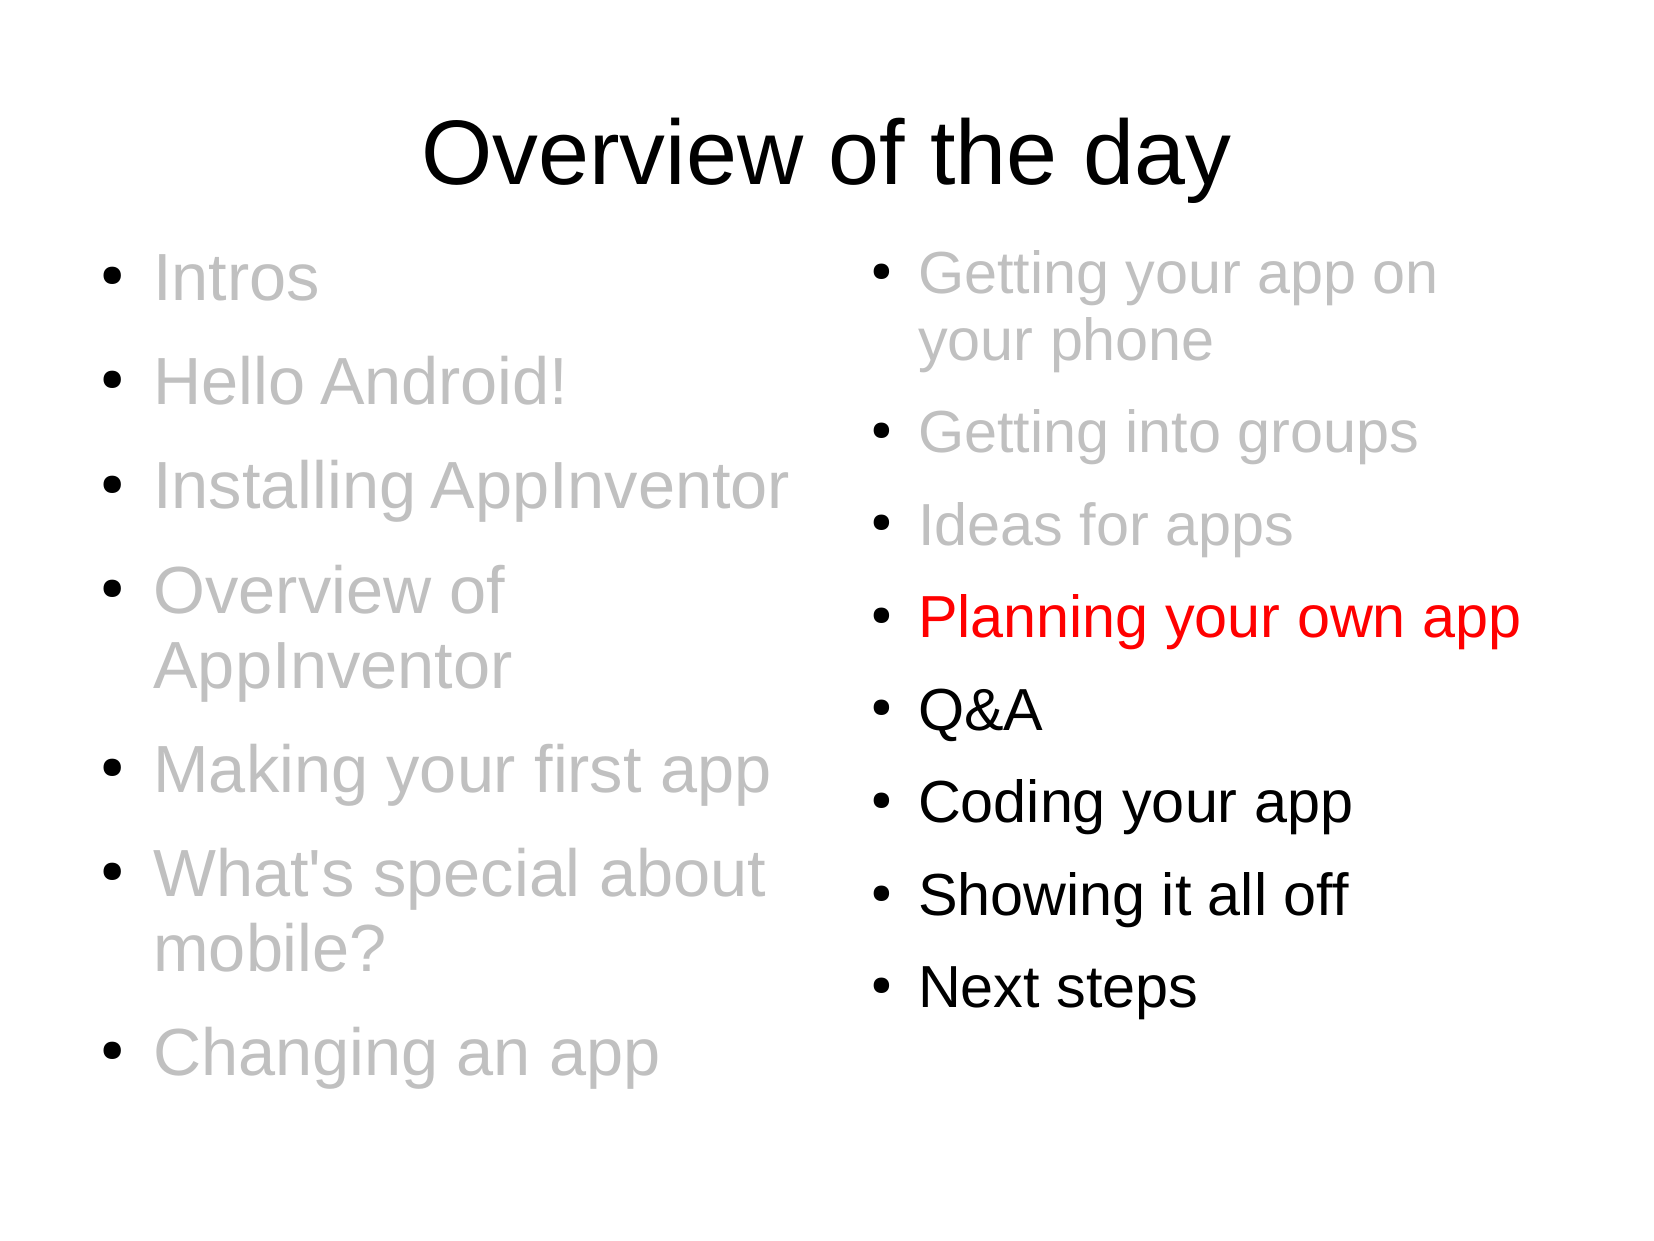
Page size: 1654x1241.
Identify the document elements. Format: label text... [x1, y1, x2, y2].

list Intros Hello Android! Installing AppInventor Overview of AppInventor Making your first app What's special about mobile? Changing an app [82, 240, 793, 1126]
title Overview of the day [82, 49, 1571, 257]
list Getting your app on your phone Getting into groups Ideas for apps Planning your own app Q&A Coding your app Showing it all off Next steps [855, 240, 1566, 1025]
